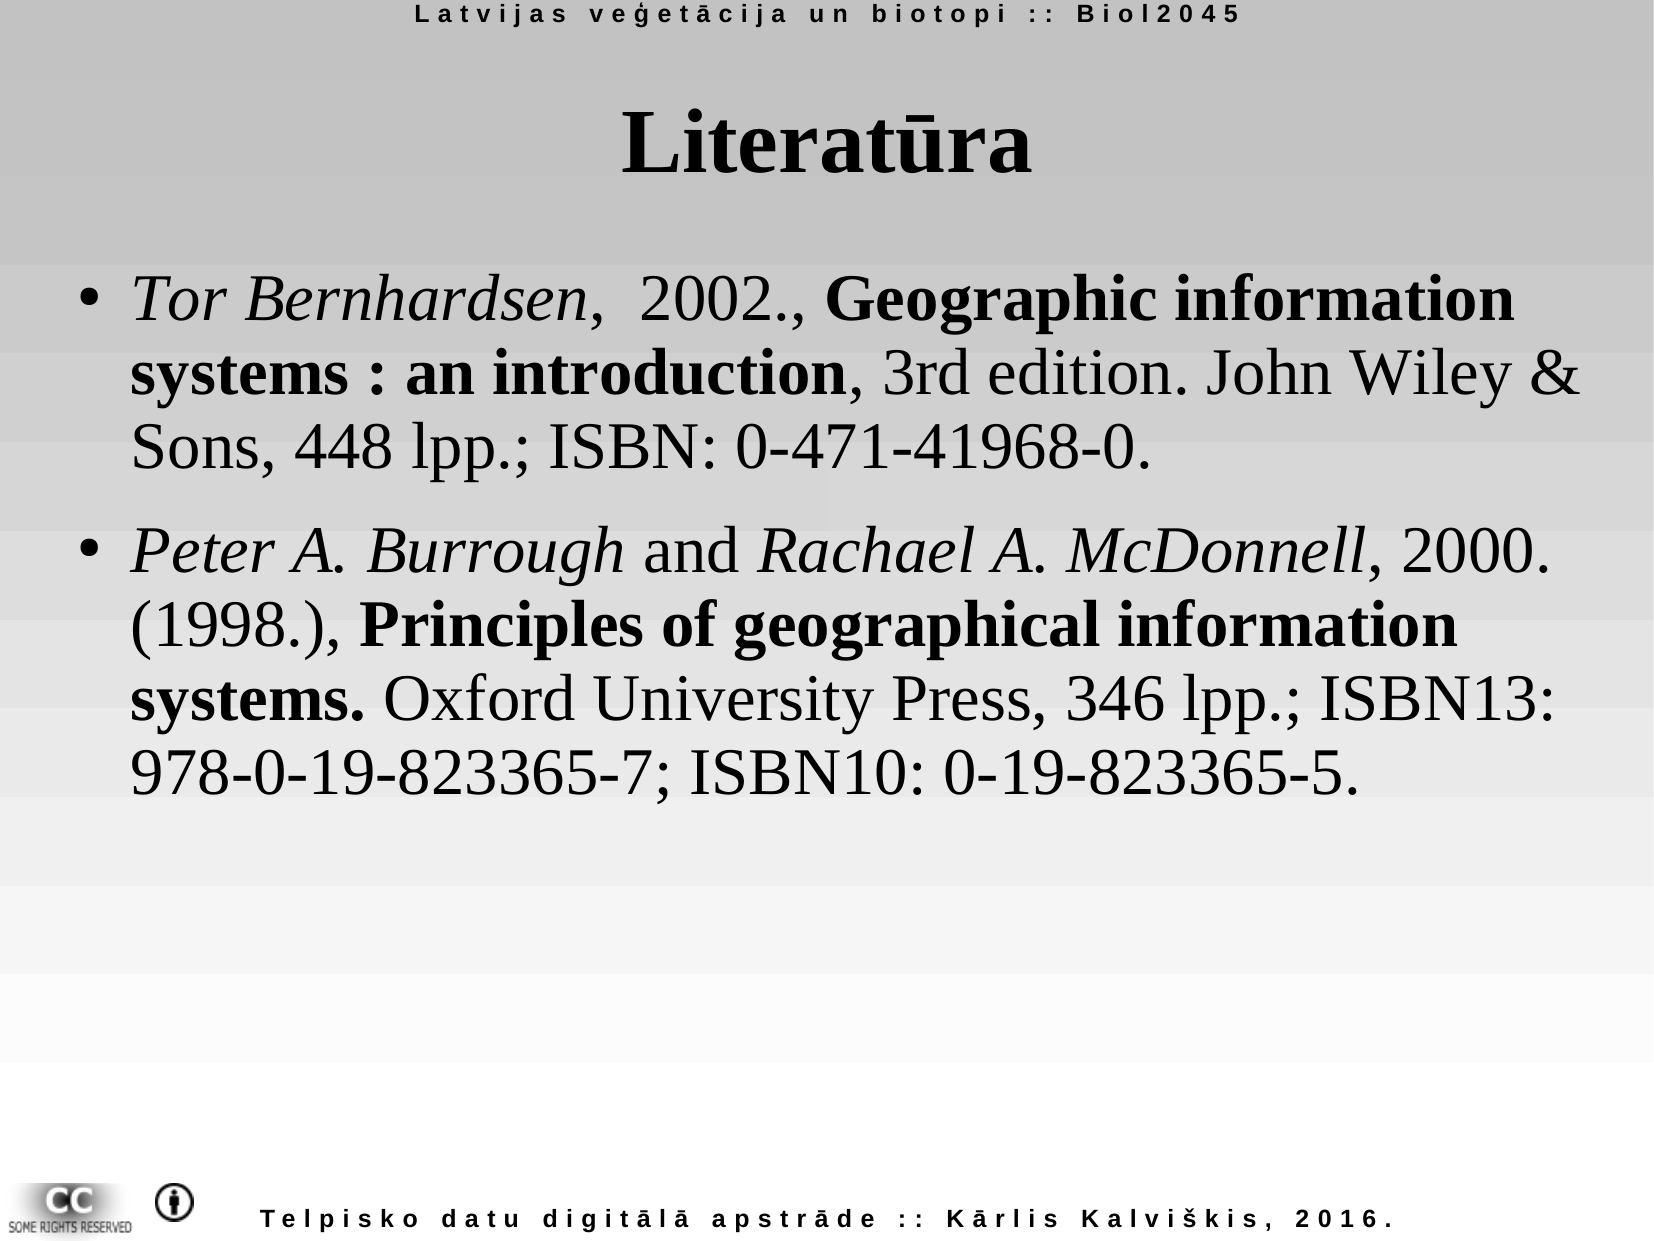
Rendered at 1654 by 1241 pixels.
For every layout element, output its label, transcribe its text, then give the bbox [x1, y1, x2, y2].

picture [0, 0, 1654, 1241]
list Tor Bernhardsen, 2002., Geographic information systems : an introduction, 3rd edition. John Wiley & Sons, 448 lpp.; ISBN: 0-471-41968-0. Peter A. Burrough and Rachael A. McDonnell, 2000. (1998.), Principles of geographical information systems. Oxford University Press, 346 lpp.; ISBN13: 978-0-19-823365-7; ISBN10: 0-19-823365-5. [59, 261, 1596, 1175]
title Literatūra [59, 37, 1596, 246]
